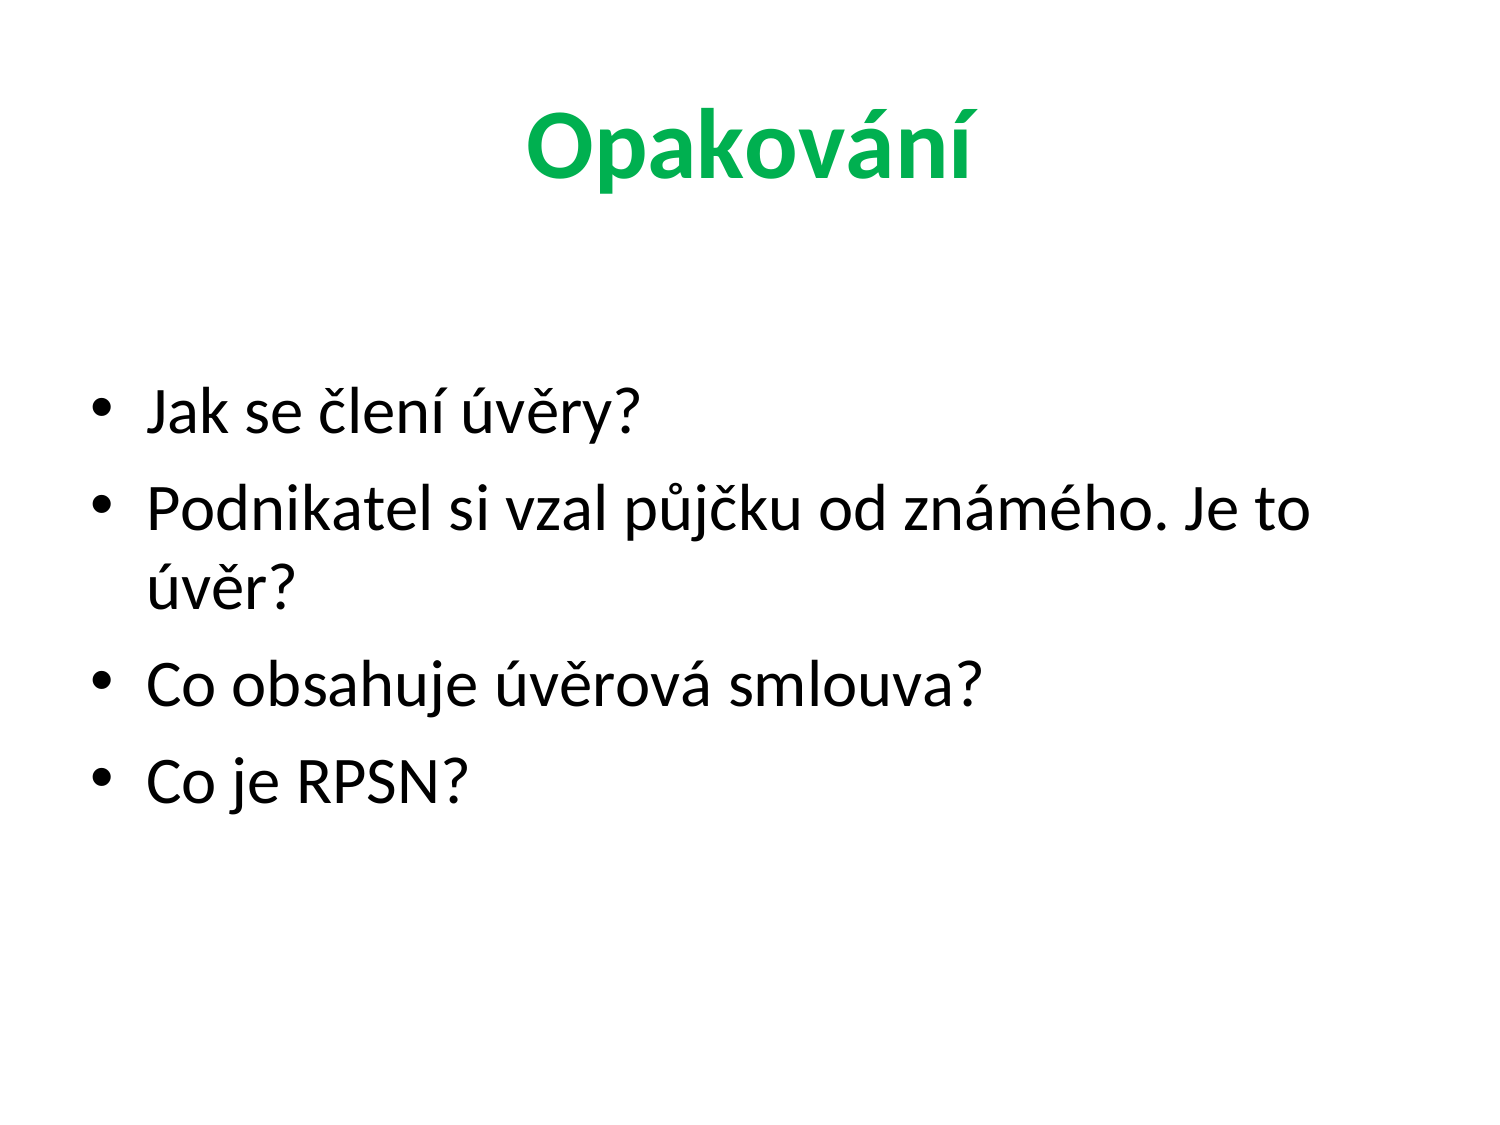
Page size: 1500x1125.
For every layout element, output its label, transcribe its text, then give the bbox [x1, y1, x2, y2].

list Jak se člení úvěry? Podnikatel si vzal půjčku od známého. Je to úvěr? Co obsahuje úvěrová smlouva? Co je RPSN? [75, 262, 1426, 1006]
title Opakování [75, 45, 1426, 233]
